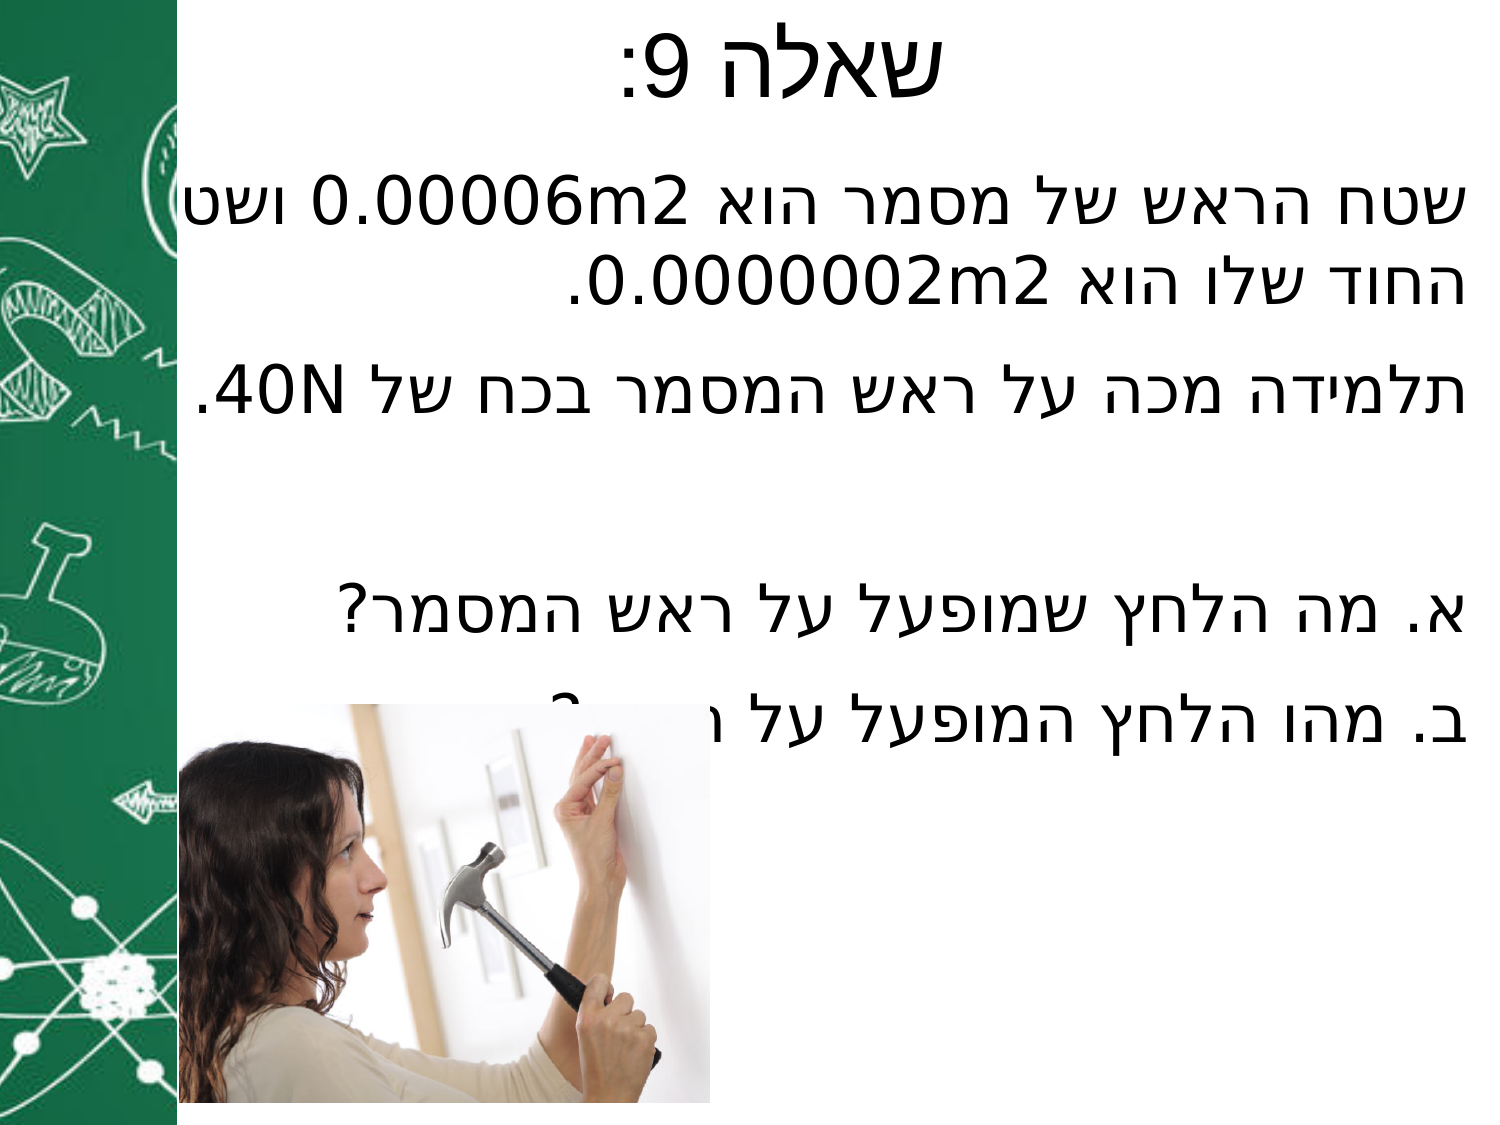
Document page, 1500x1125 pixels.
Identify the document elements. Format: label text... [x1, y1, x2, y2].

picture [0, 0, 177, 1125]
list שטח הראש של מסמר הוא 0.00006m2 ושטח החוד שלו הוא 0.0000002m2. תלמידה מכה על ראש המסמר בכח של 40N. א. מה הלחץ שמופעל על ראש המסמר? ב. מהו הלחץ המופעל על הקיר? [177, 150, 1485, 1125]
picture [179, 704, 710, 1103]
title שאלה 9: [177, 0, 1457, 150]
